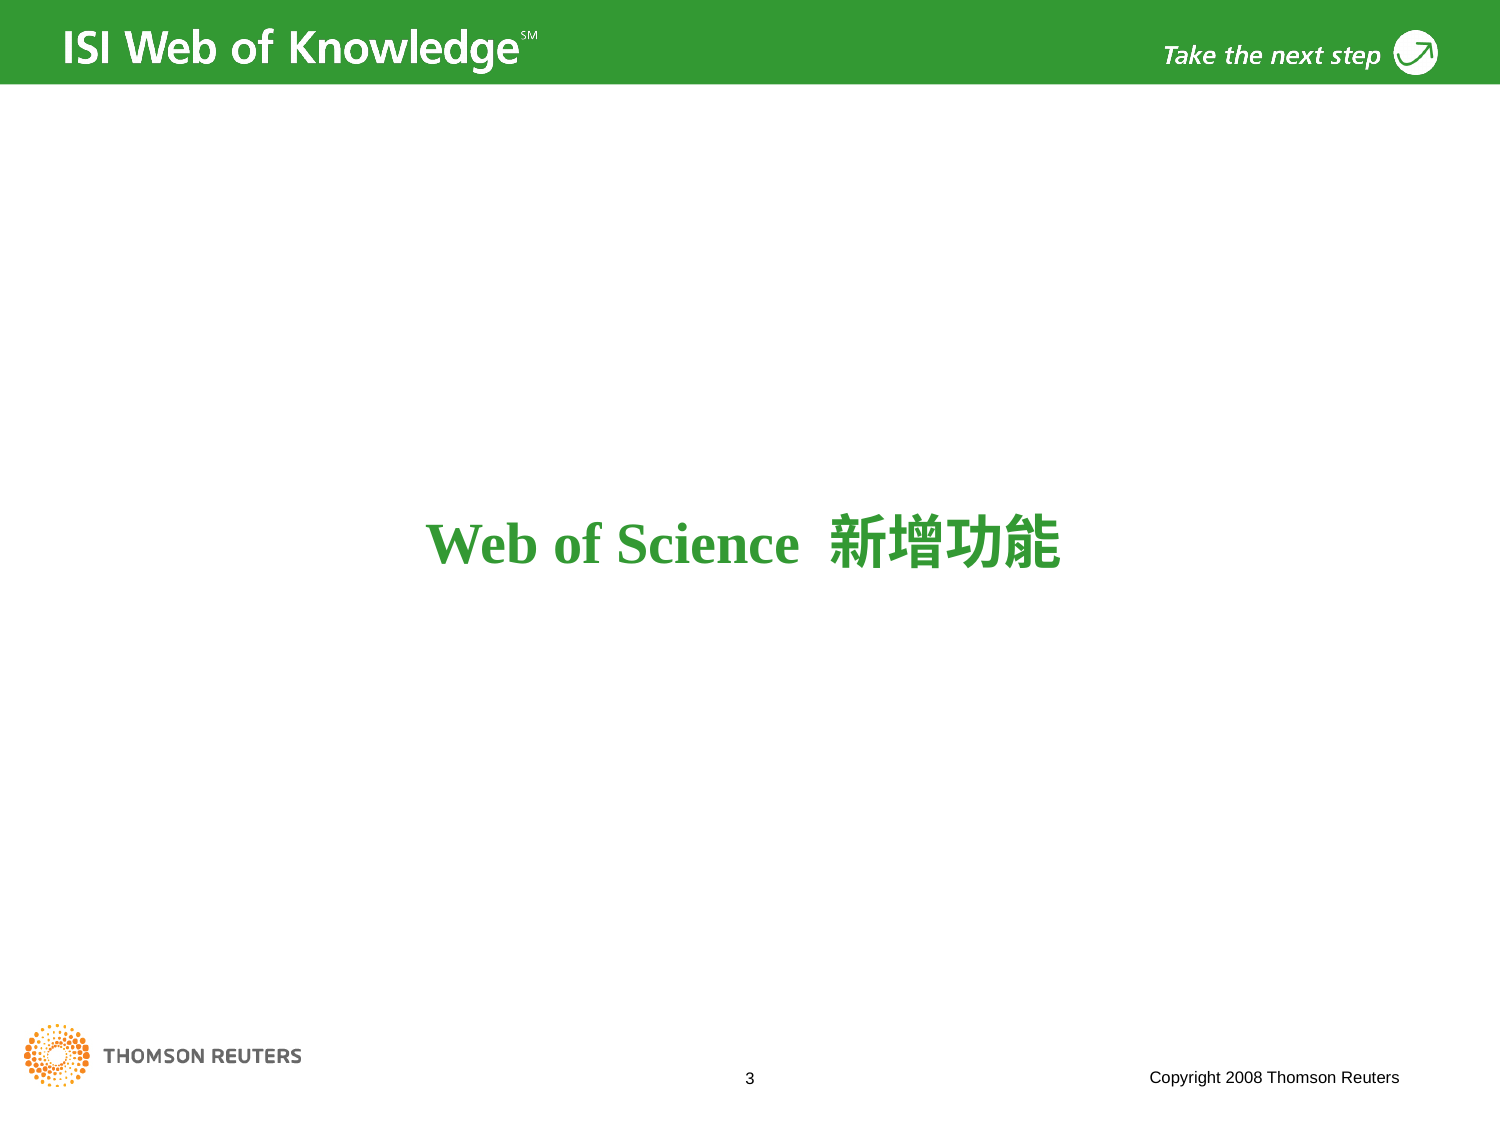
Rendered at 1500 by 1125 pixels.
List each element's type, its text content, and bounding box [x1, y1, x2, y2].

text_box Web of Science 新增功能 [137, 437, 1350, 575]
